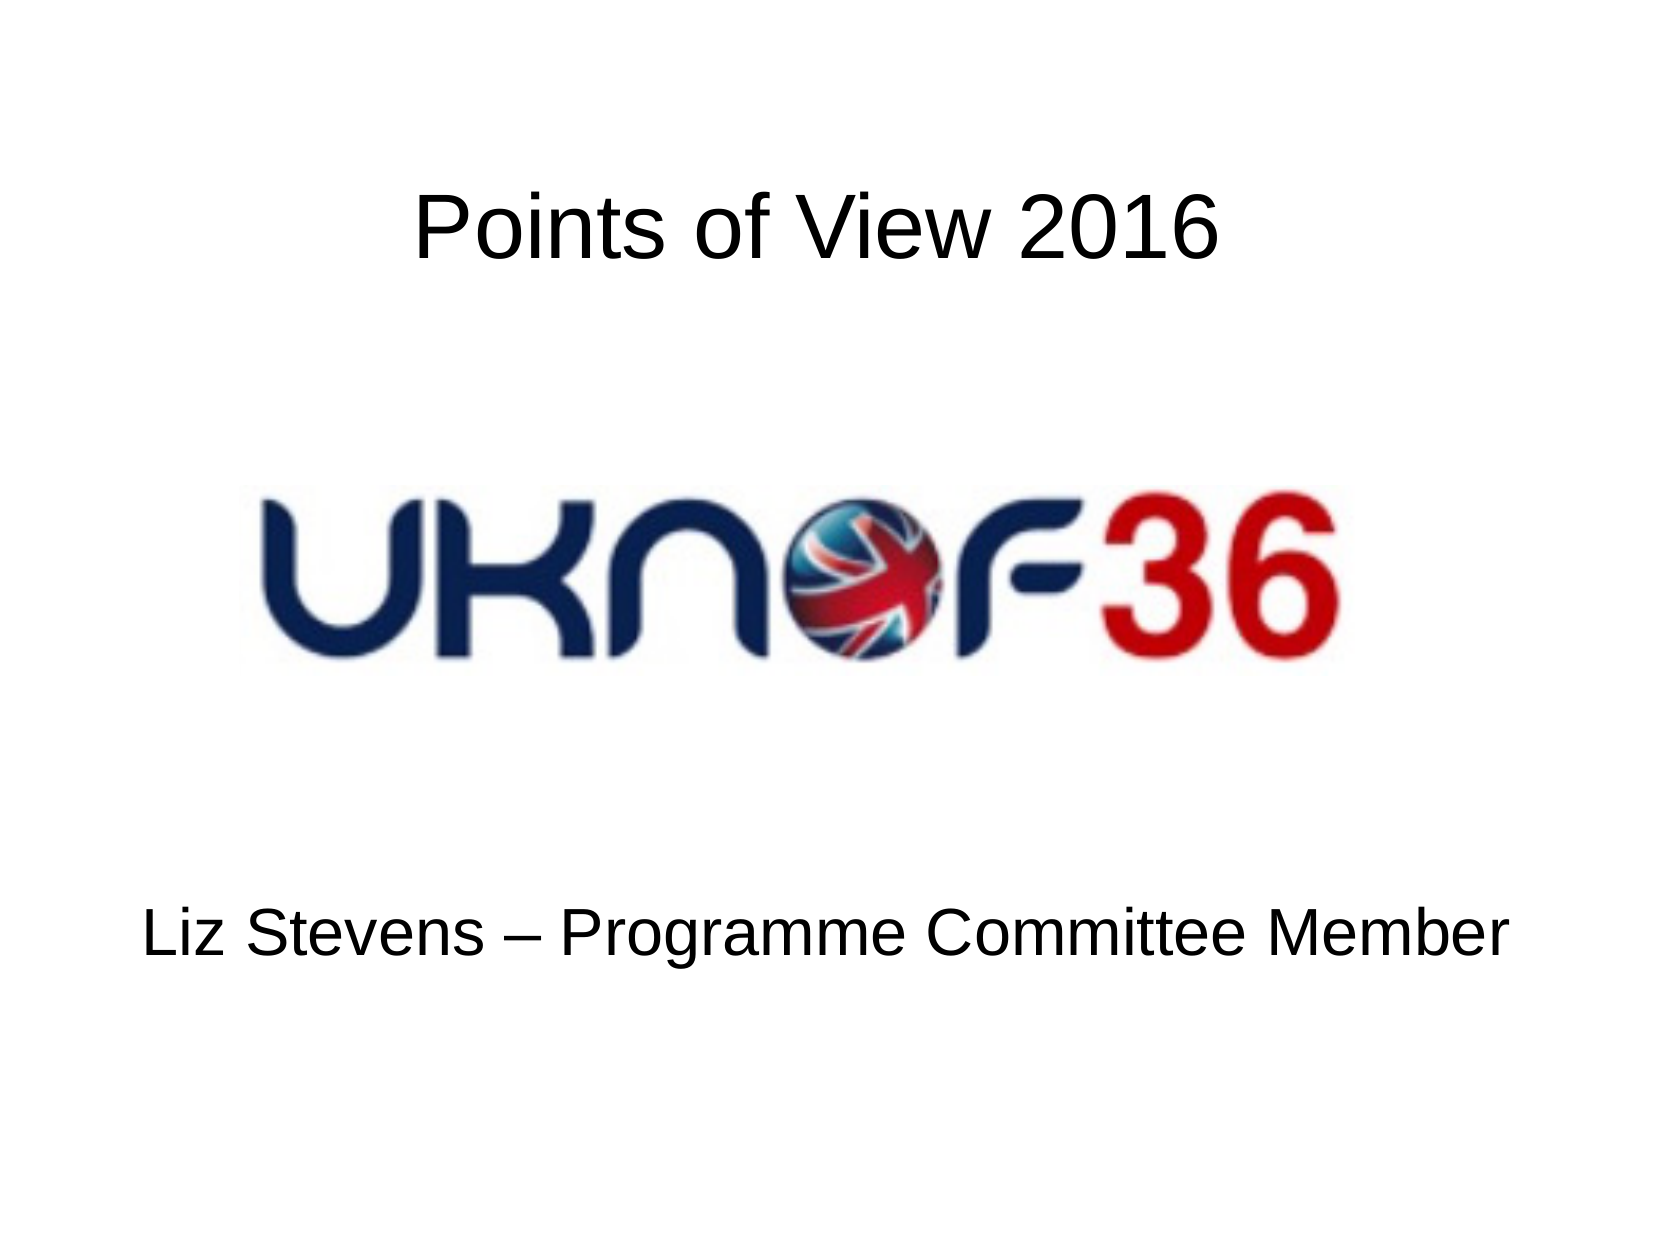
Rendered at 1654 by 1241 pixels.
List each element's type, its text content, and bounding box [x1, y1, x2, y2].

subtitle Liz Stevens – Programme Committee Member [82, 855, 1571, 1010]
title Points of View 2016 [86, 122, 1575, 331]
picture [239, 485, 1370, 676]
